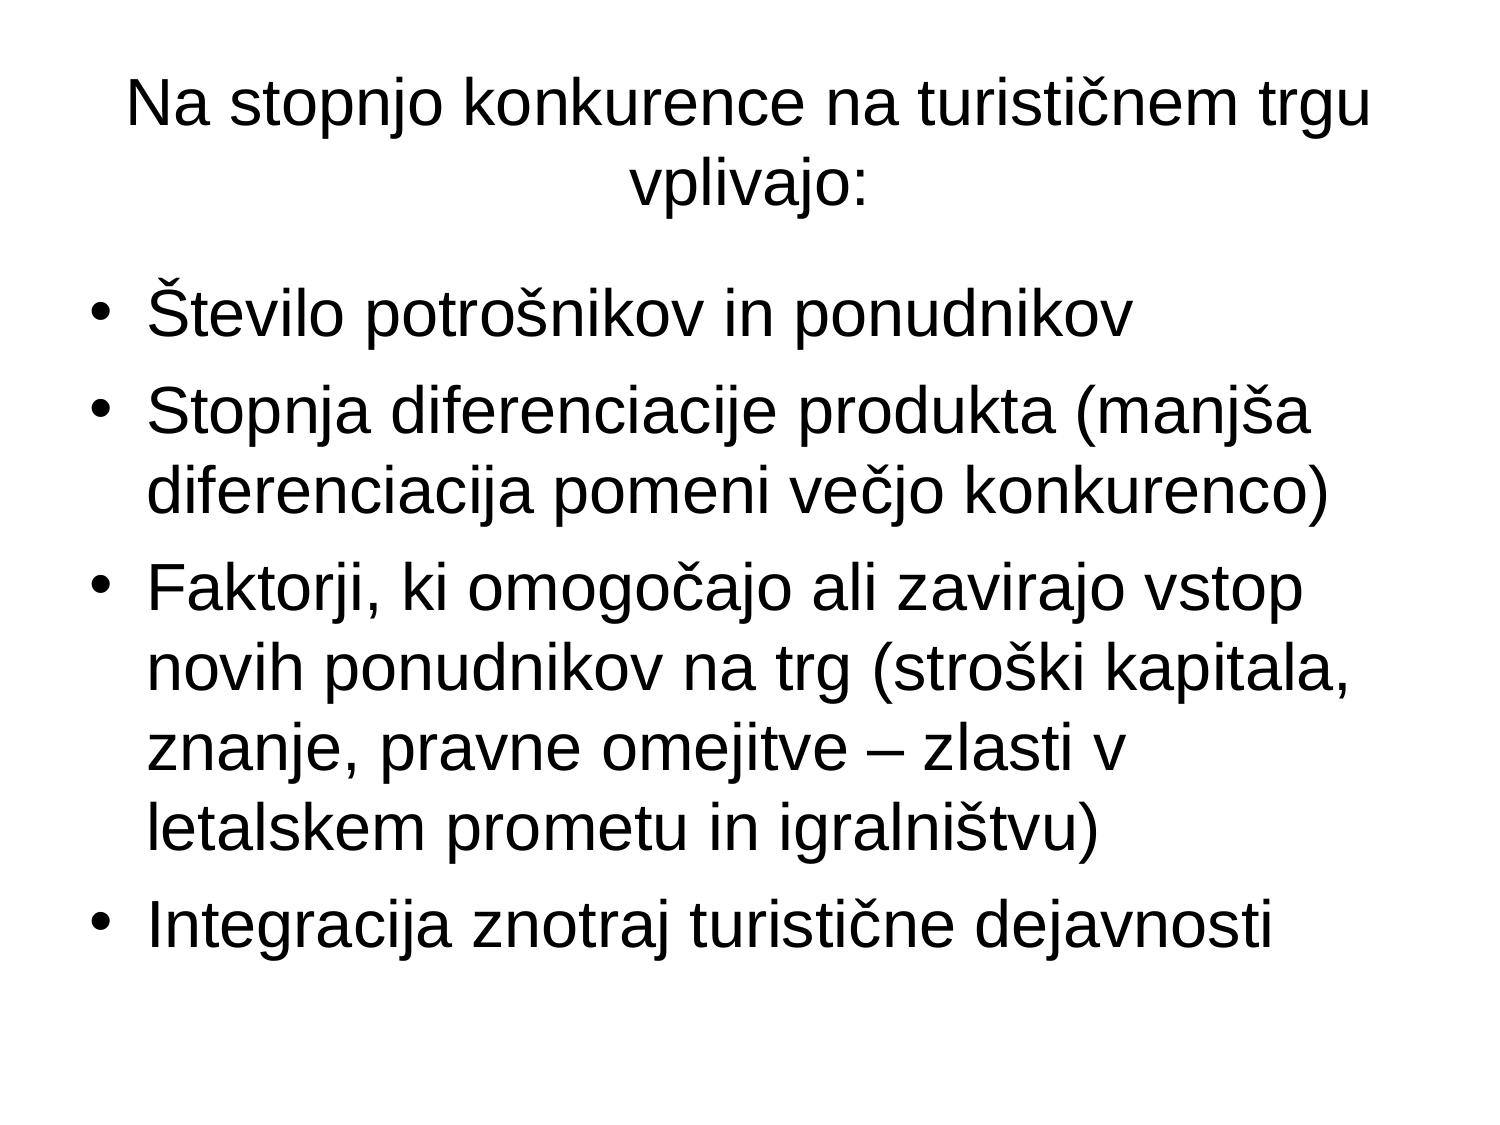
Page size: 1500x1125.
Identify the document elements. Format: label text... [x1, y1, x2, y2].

title Na stopnjo konkurence na turističnem trgu vplivajo: [75, 45, 1426, 233]
list Število potrošnikov in ponudnikov Stopnja diferenciacije produkta (manjša diferenciacija pomeni večjo konkurenco) Faktorji, ki omogočajo ali zavirajo vstop novih ponudnikov na trg (stroški kapitala, znanje, pravne omejitve – zlasti v letalskem prometu in igralništvu) Integracija znotraj turistične dejavnosti [75, 262, 1426, 1006]
